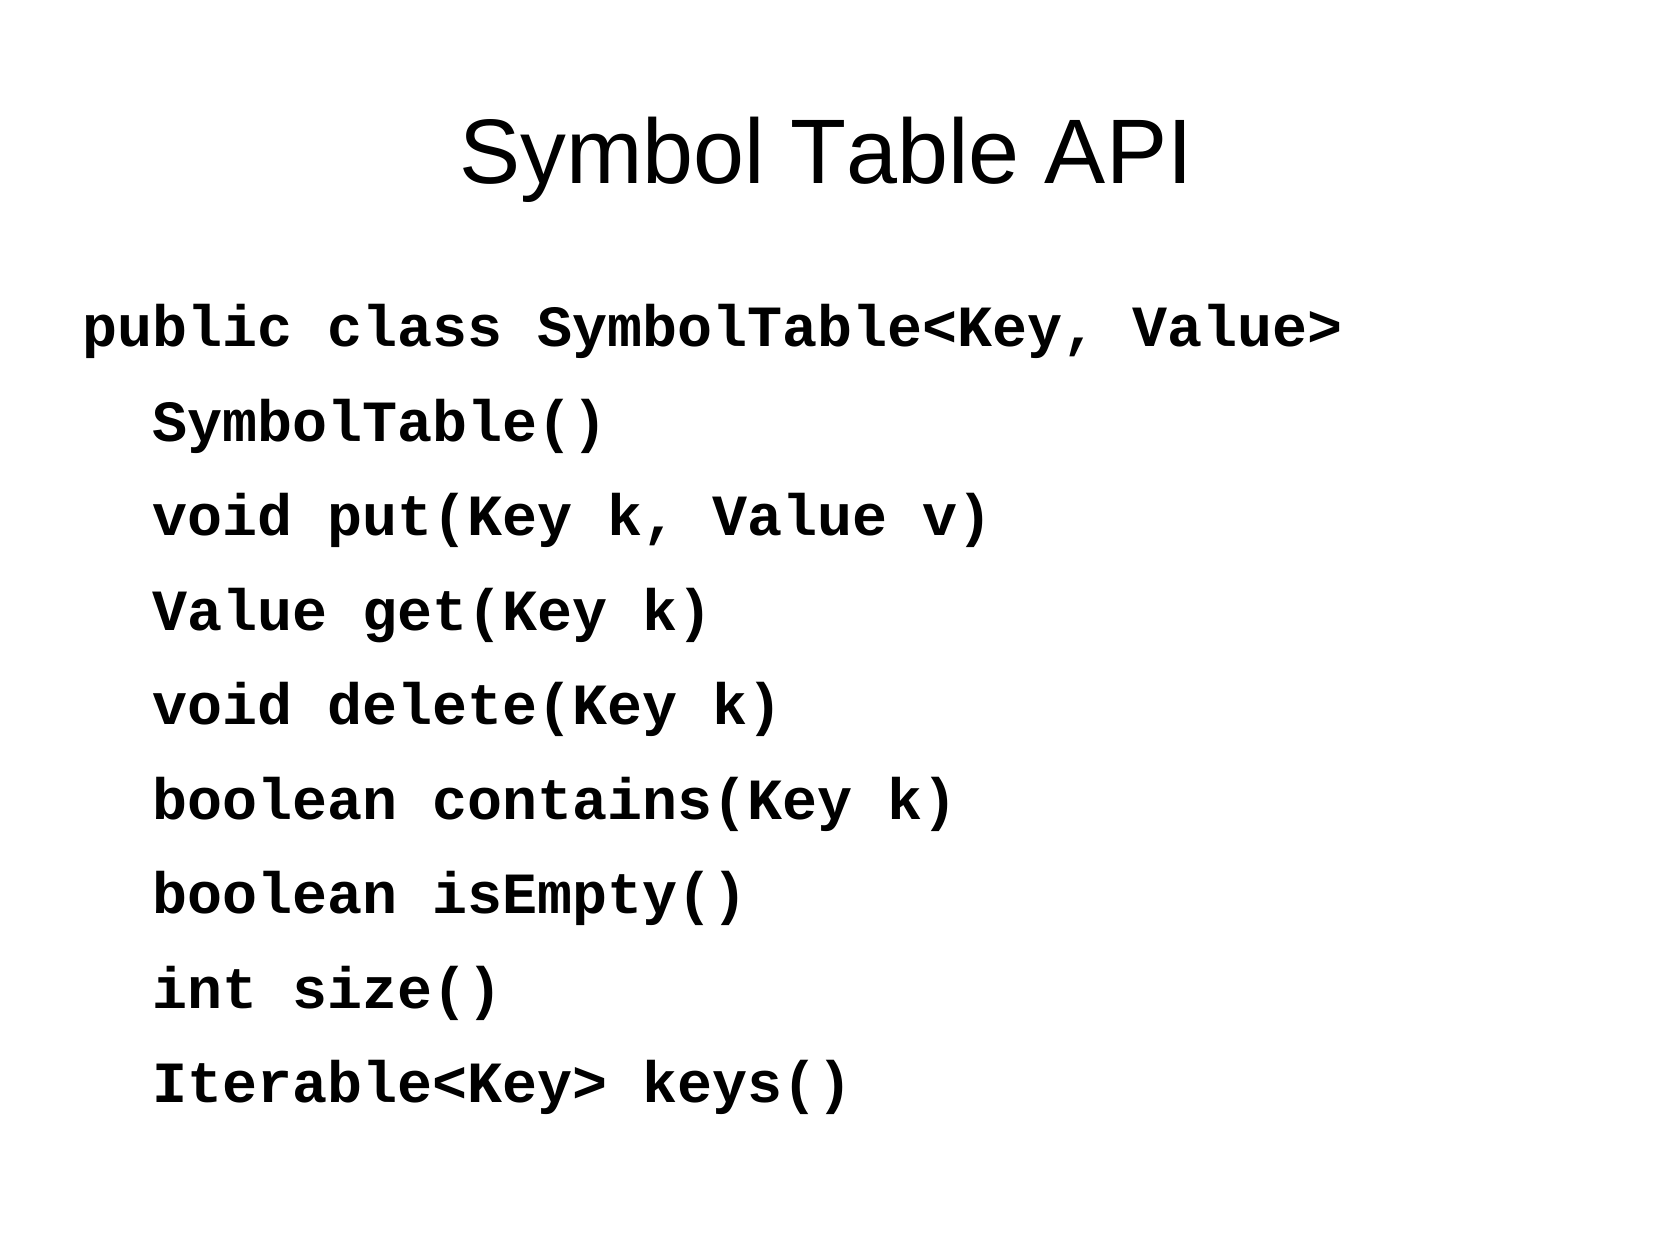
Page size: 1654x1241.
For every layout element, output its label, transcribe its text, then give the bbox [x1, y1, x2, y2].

title Symbol Table API [82, 49, 1571, 257]
list public class SymbolTable<Key, Value> SymbolTable() void put(Key k, Value v) Value get(Key k) void delete(Key k) boolean contains(Key k) boolean isEmpty() int size() Iterable<Key> keys() [82, 290, 1571, 1125]
